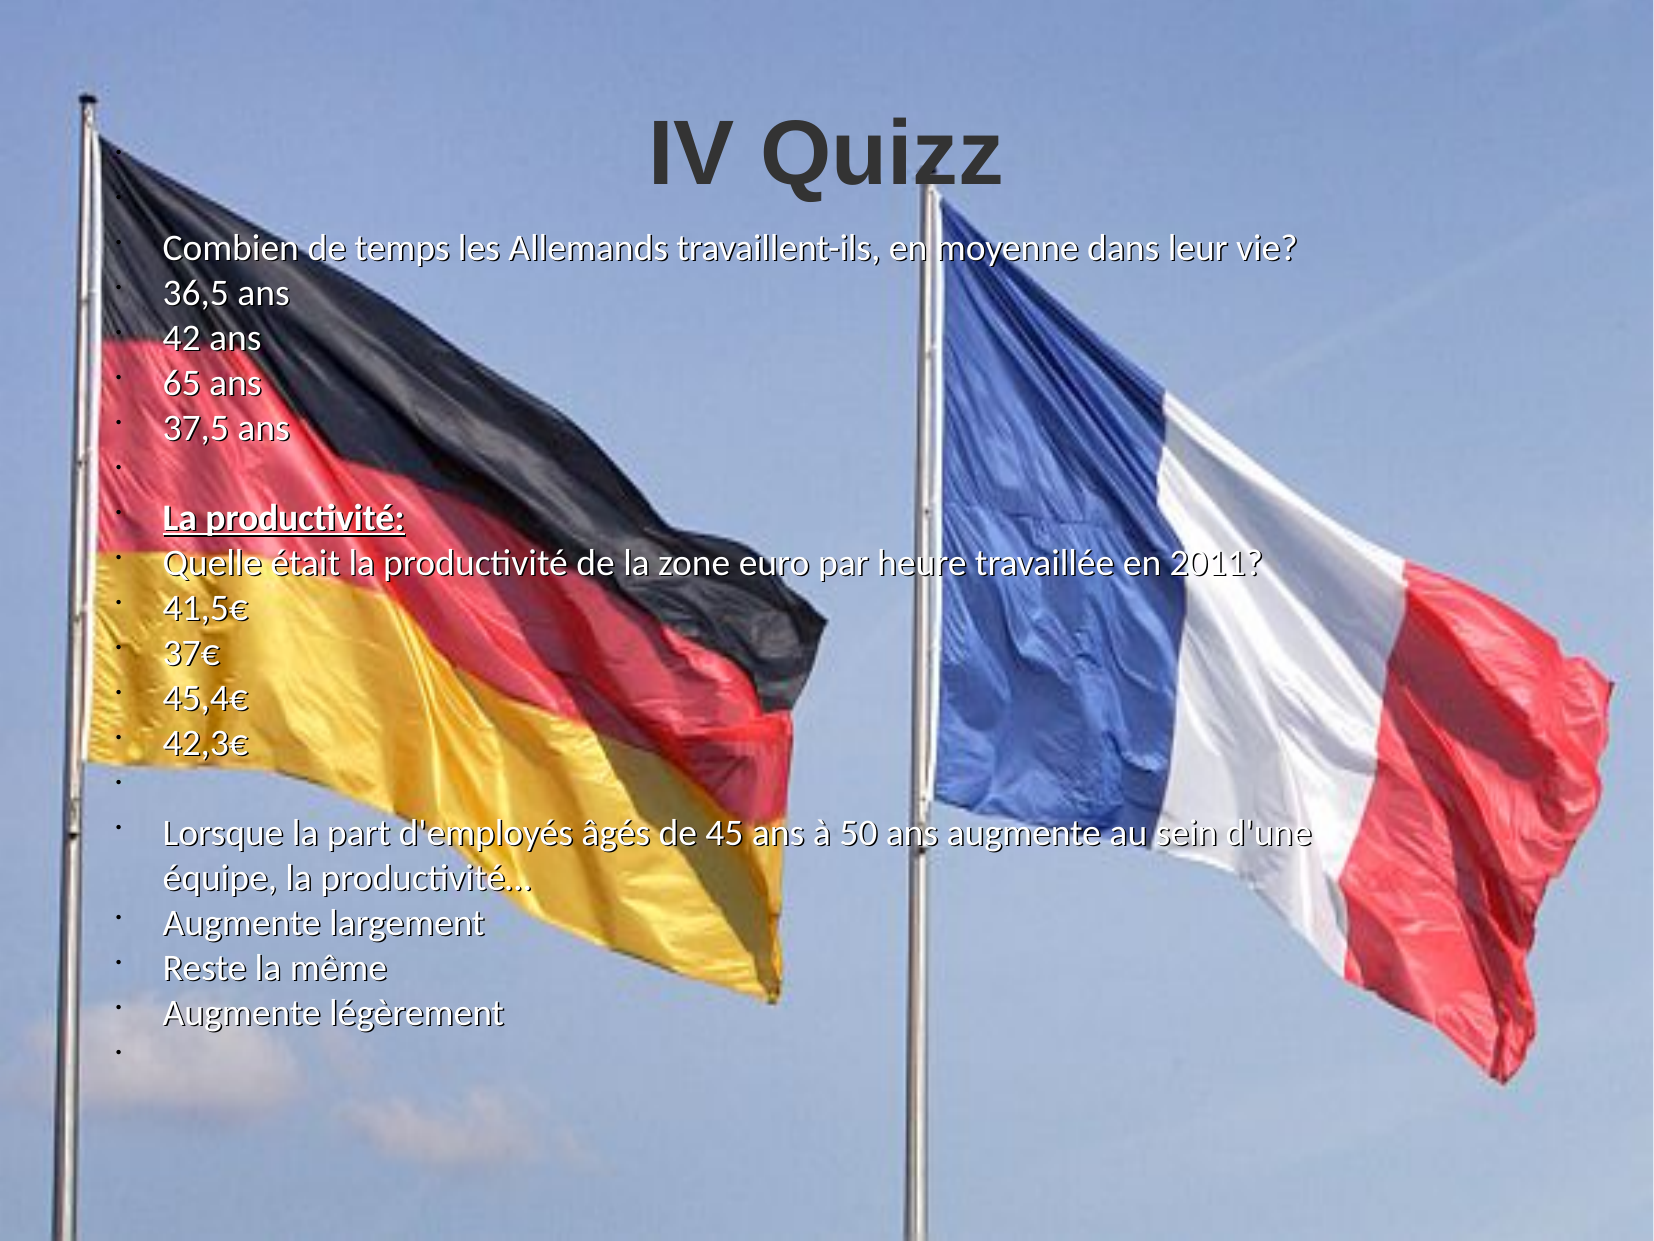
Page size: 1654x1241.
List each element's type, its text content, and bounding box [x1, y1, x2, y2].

picture [0, 0, 1654, 1241]
title IV Quizz [82, 49, 1571, 257]
text_box Combien de temps les Allemands travaillent-ils, en moyenne dans leur vie? 36,5 ans 42 ans 65 ans 37,5 ans La productivité: Quelle était la productivité de la zone euro par heure travaillée en 2011? 41,5€ 37€ 45,4€ 42,3€ Lorsque la part d'employés âgés de 45 ans à 50 ans augmente au sein d'une équipe, la productivité… Augmente largement Reste la même Augmente légèrement [101, 257, 1400, 1131]
